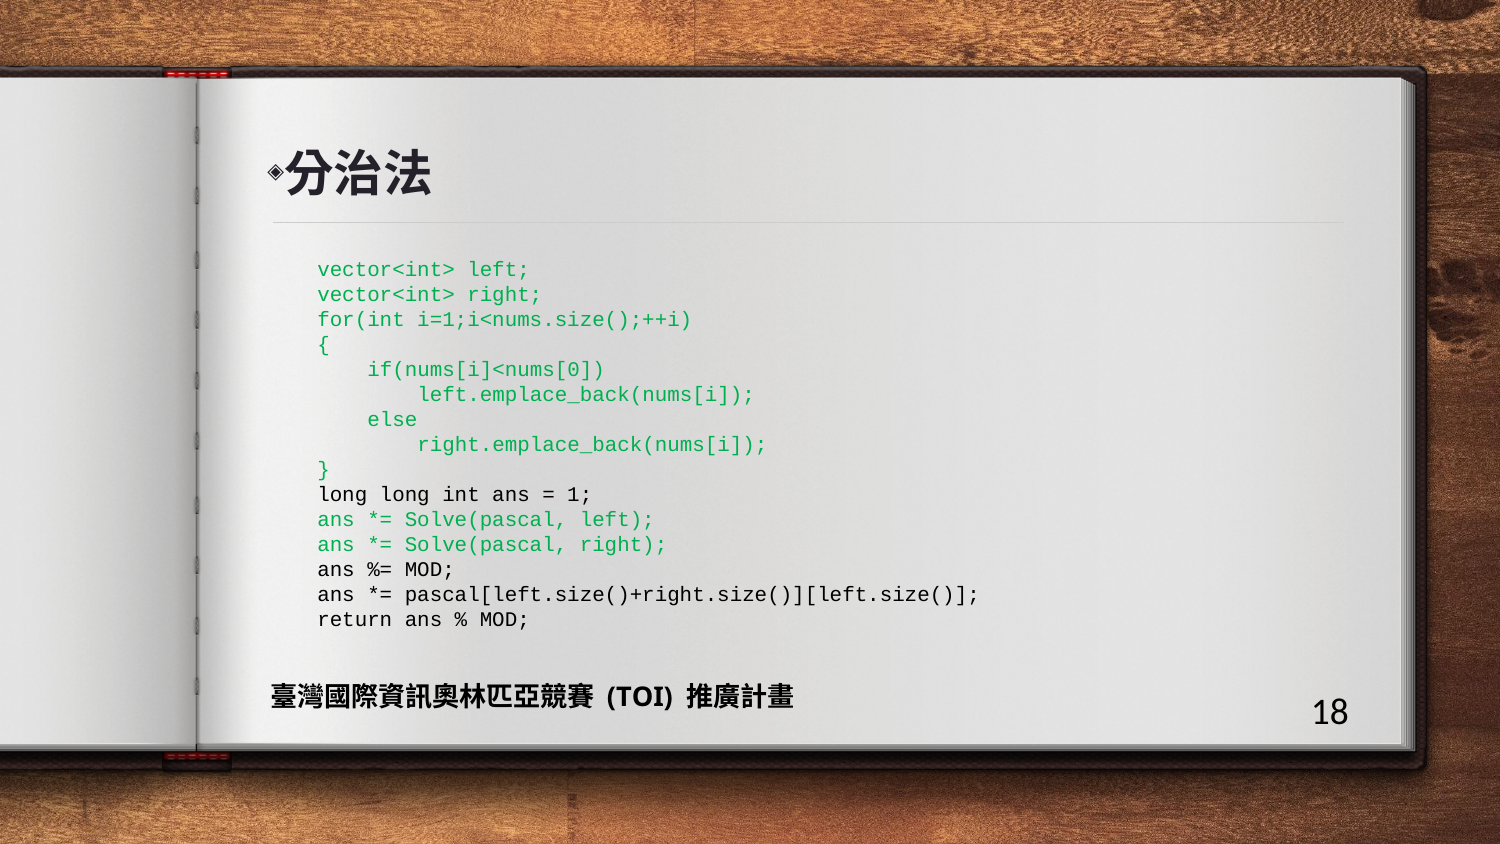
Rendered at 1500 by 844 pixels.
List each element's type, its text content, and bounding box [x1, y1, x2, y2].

text_box vector<int> left; vector<int> right; for(int i=1;i<nums.size();++i) { if(nums[i]<nums[0]) left.emplace_back(nums[i]); else right.emplace_back(nums[i]); } long long int ans = 1; ans *= Solve(pascal, left); ans *= Solve(pascal, right); ans %= MOD; ans *= pascal[left.size()+right.size()][left.size()]; return ans % MOD; [252, 248, 1070, 643]
list 分治法 [252, 126, 1194, 216]
text_box [1295, 672, 1386, 737]
